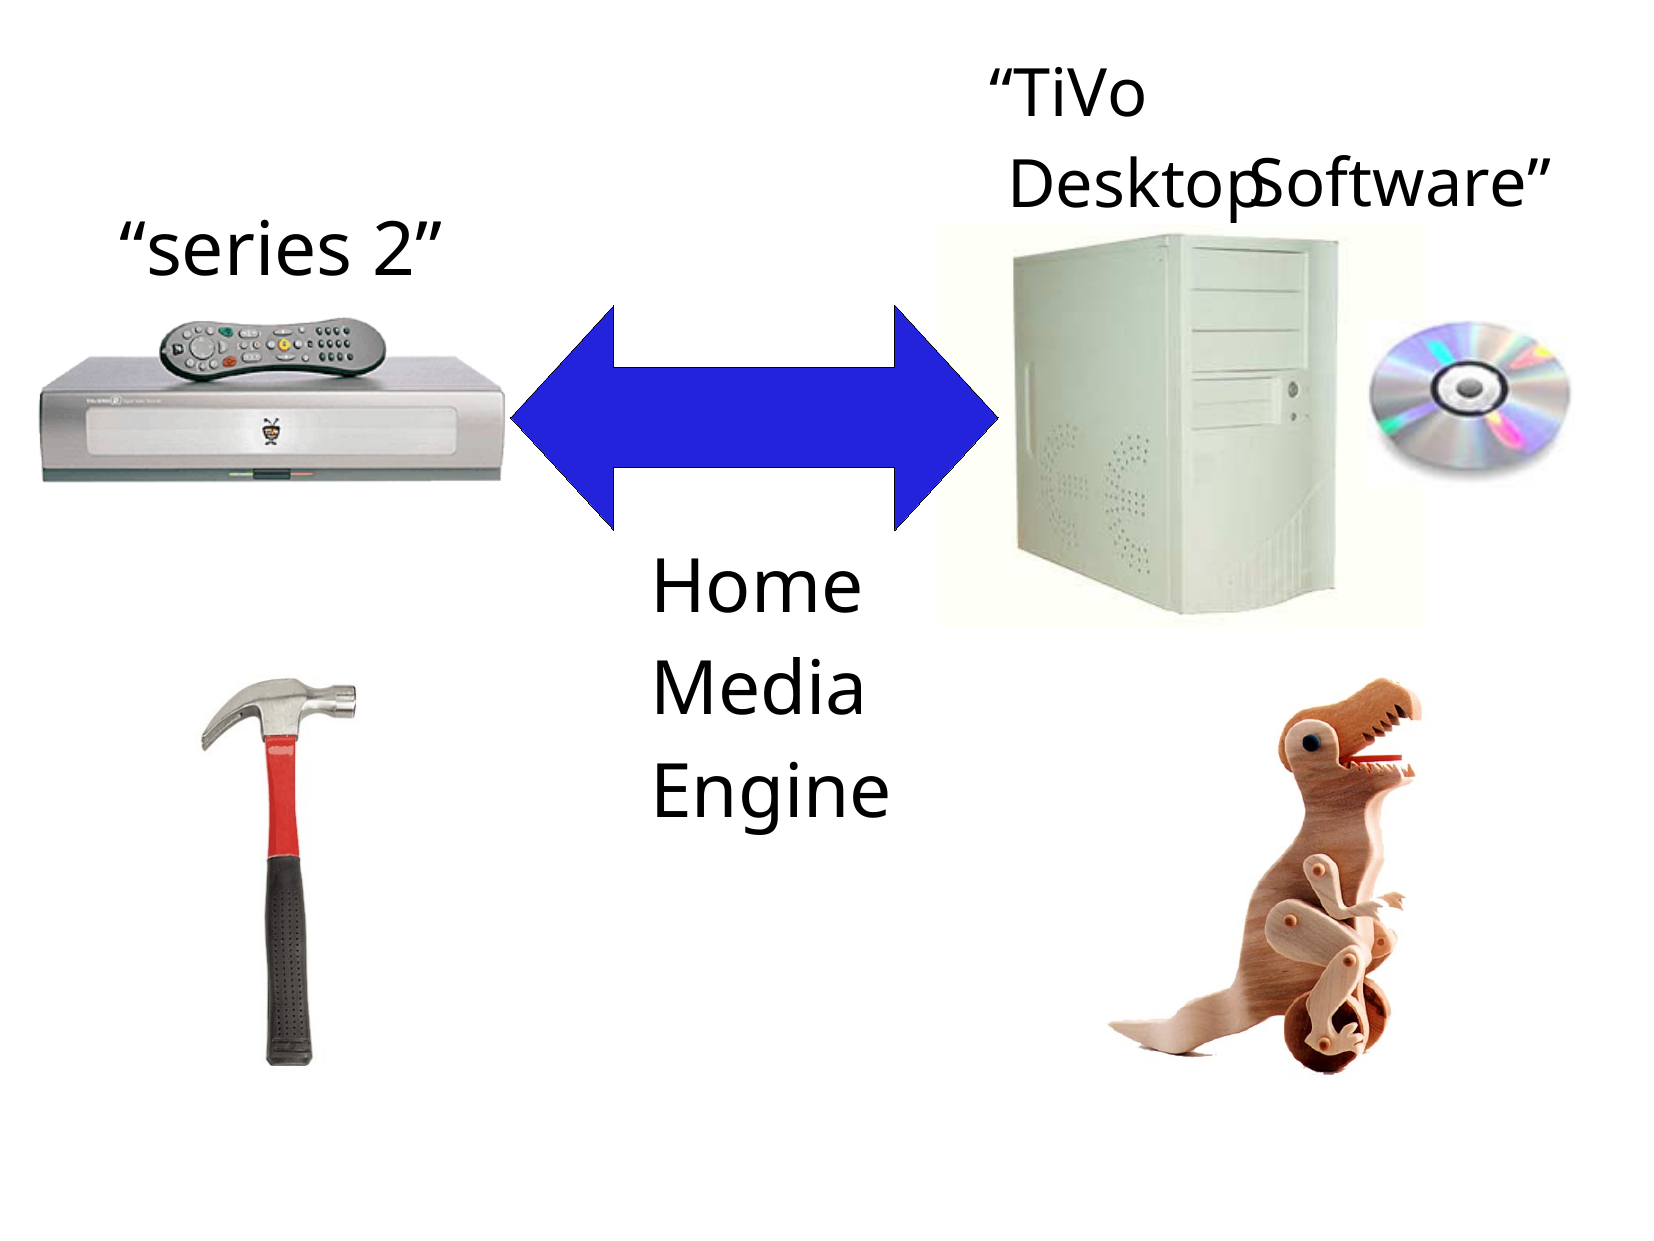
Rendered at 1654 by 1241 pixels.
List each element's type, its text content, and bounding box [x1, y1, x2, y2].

picture [37, 224, 507, 577]
text_box “series 2” [104, 187, 451, 292]
picture [1087, 674, 1447, 1097]
text_box “TiVo Desktop [975, 37, 1255, 211]
picture [82, 674, 488, 1080]
text_box [510, 305, 999, 531]
picture [937, 224, 1576, 627]
text_box Software” [1255, 37, 1621, 211]
text_box Home Media Engine [635, 525, 895, 807]
